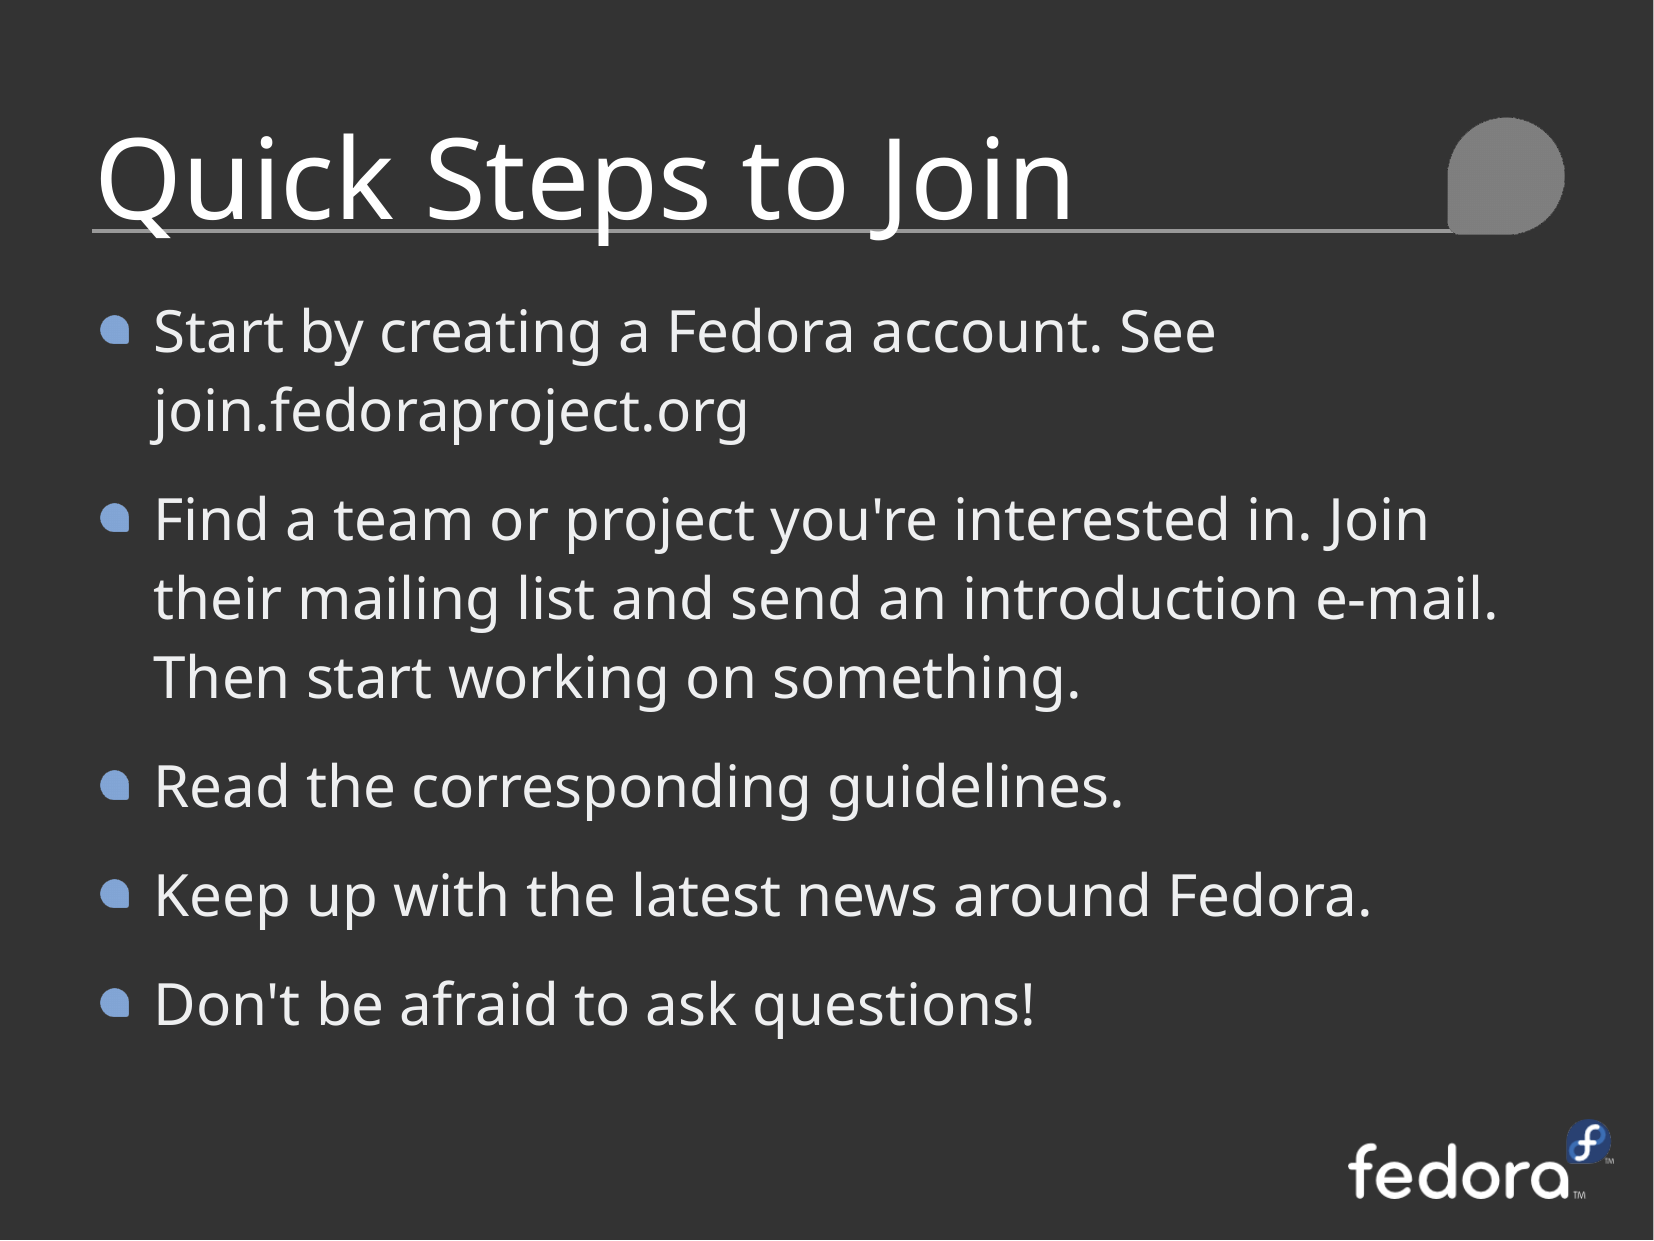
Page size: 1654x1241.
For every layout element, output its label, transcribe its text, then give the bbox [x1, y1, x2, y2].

list Start by creating a Fedora account. See join.fedoraproject.org Find a team or project you're interested in. Join their mailing list and send an introduction e-mail. Then start working on something. Read the corresponding guidelines. Keep up with the latest news around Fedora. Don't be afraid to ask questions! [82, 290, 1571, 1094]
title Quick Steps to Join [94, 100, 1426, 251]
picture [1348, 1119, 1614, 1199]
picture [1447, 117, 1565, 235]
